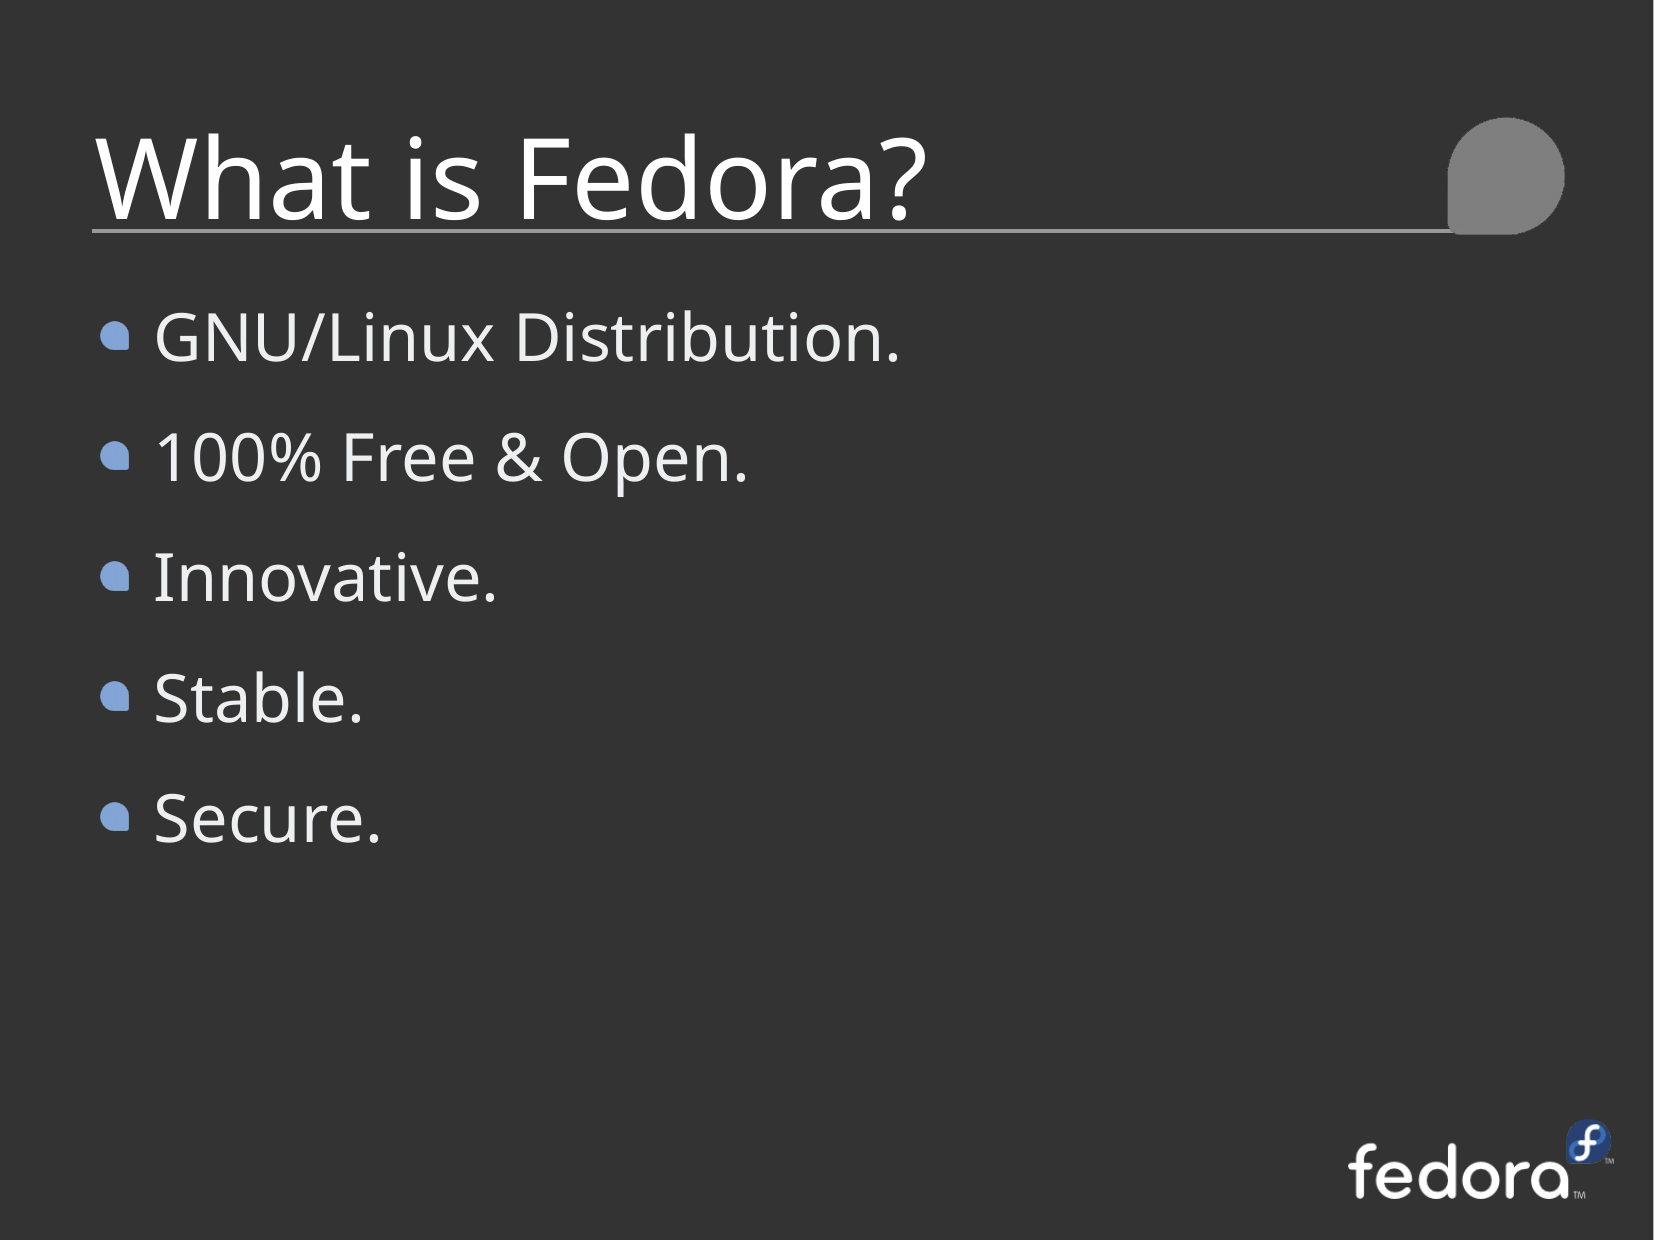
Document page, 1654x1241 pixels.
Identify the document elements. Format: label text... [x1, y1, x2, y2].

title What is Fedora? [94, 100, 1426, 251]
picture [1348, 1119, 1614, 1199]
list GNU/Linux Distribution. 100% Free & Open. Innovative. Stable. Secure. [82, 290, 1571, 1094]
picture [1447, 117, 1565, 235]
